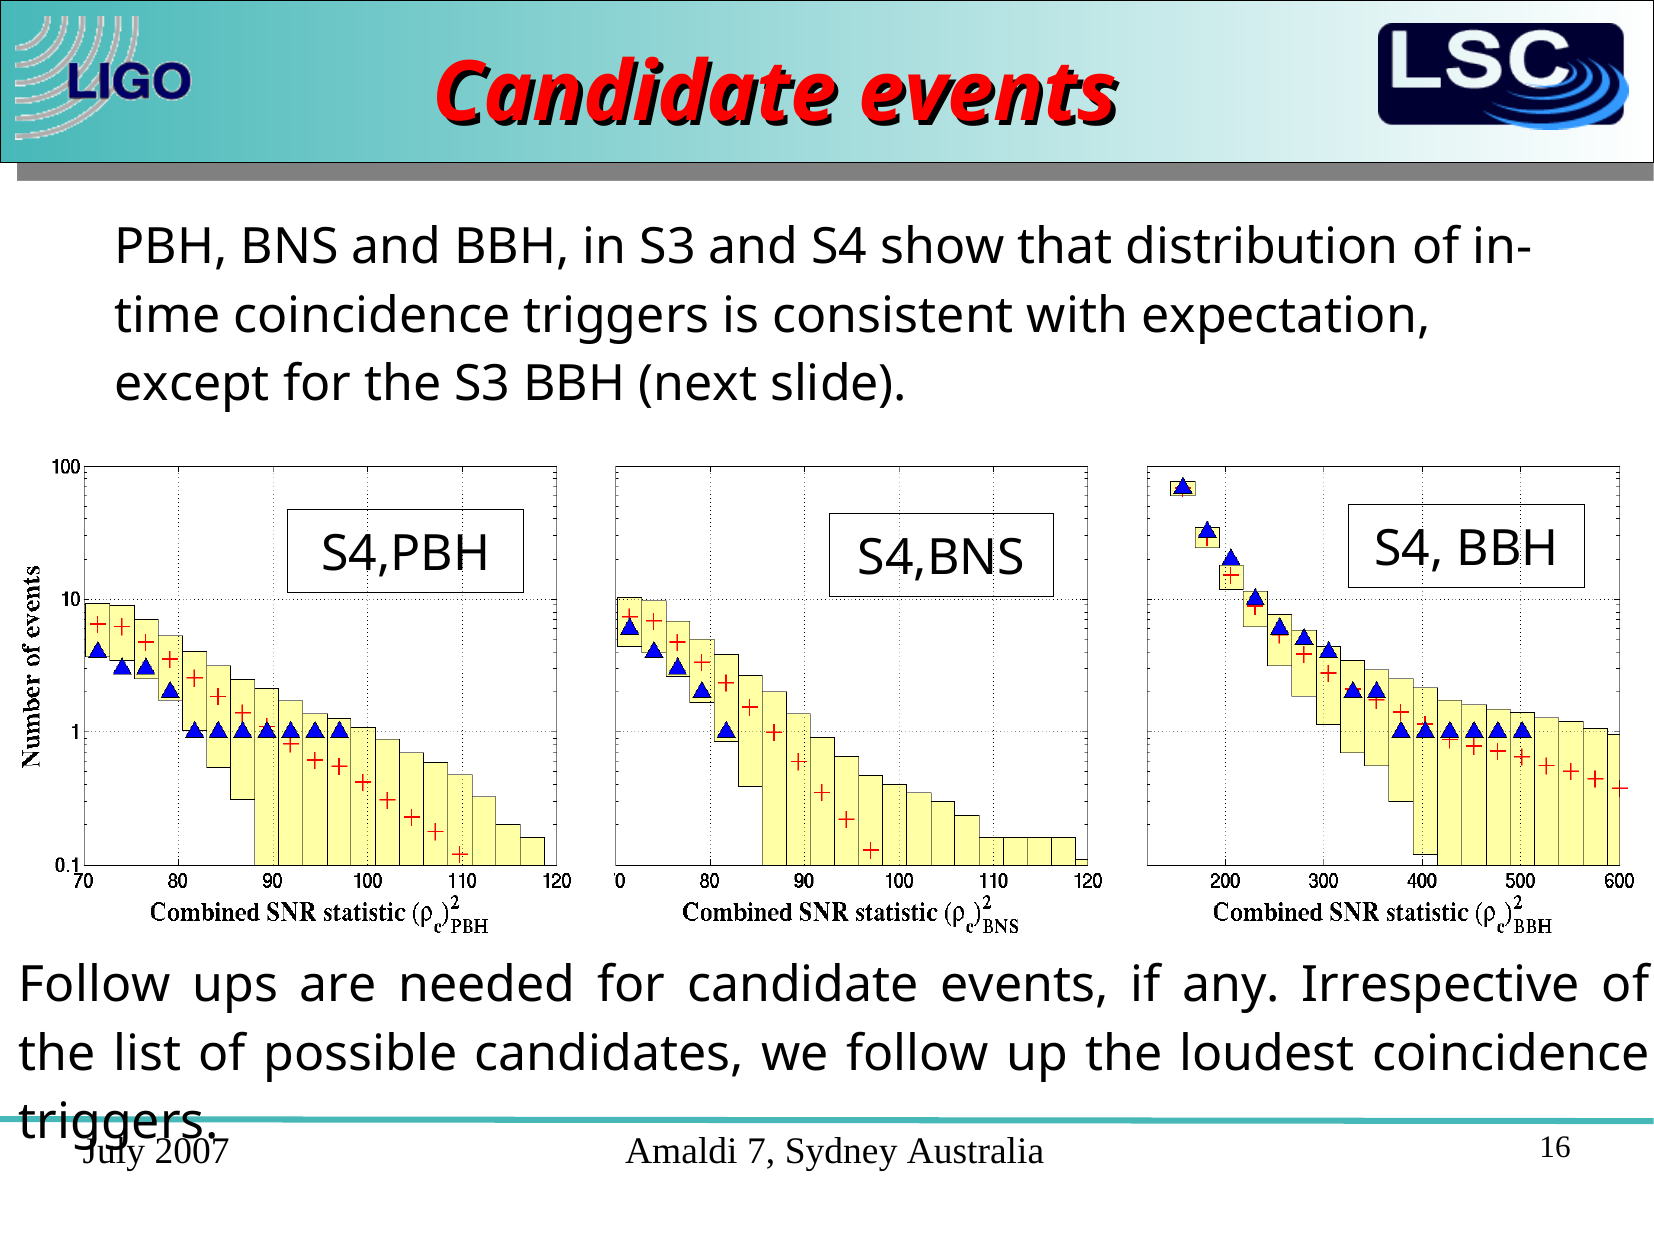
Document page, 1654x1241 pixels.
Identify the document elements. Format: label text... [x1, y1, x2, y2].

picture [15, 16, 192, 140]
text_box S4,PBH [287, 509, 524, 586]
picture [4, 456, 1654, 940]
text_box S4, BBH [1348, 504, 1585, 580]
text_box PBH, BNS and BBH, in S3 and S4 show that distribution of in-time coincidence triggers is consistent with expectation, except for the S3 BBH (next slide). [99, 202, 1579, 445]
text_box Candidate events [417, 24, 1212, 142]
text_box Follow ups are needed for candidate events, if any. Irrespective of the list of possible candidates, we follow up the loudest coincidence triggers. [4, 940, 1654, 1077]
picture [1378, 23, 1629, 130]
text_box S4,BNS [829, 513, 1054, 597]
